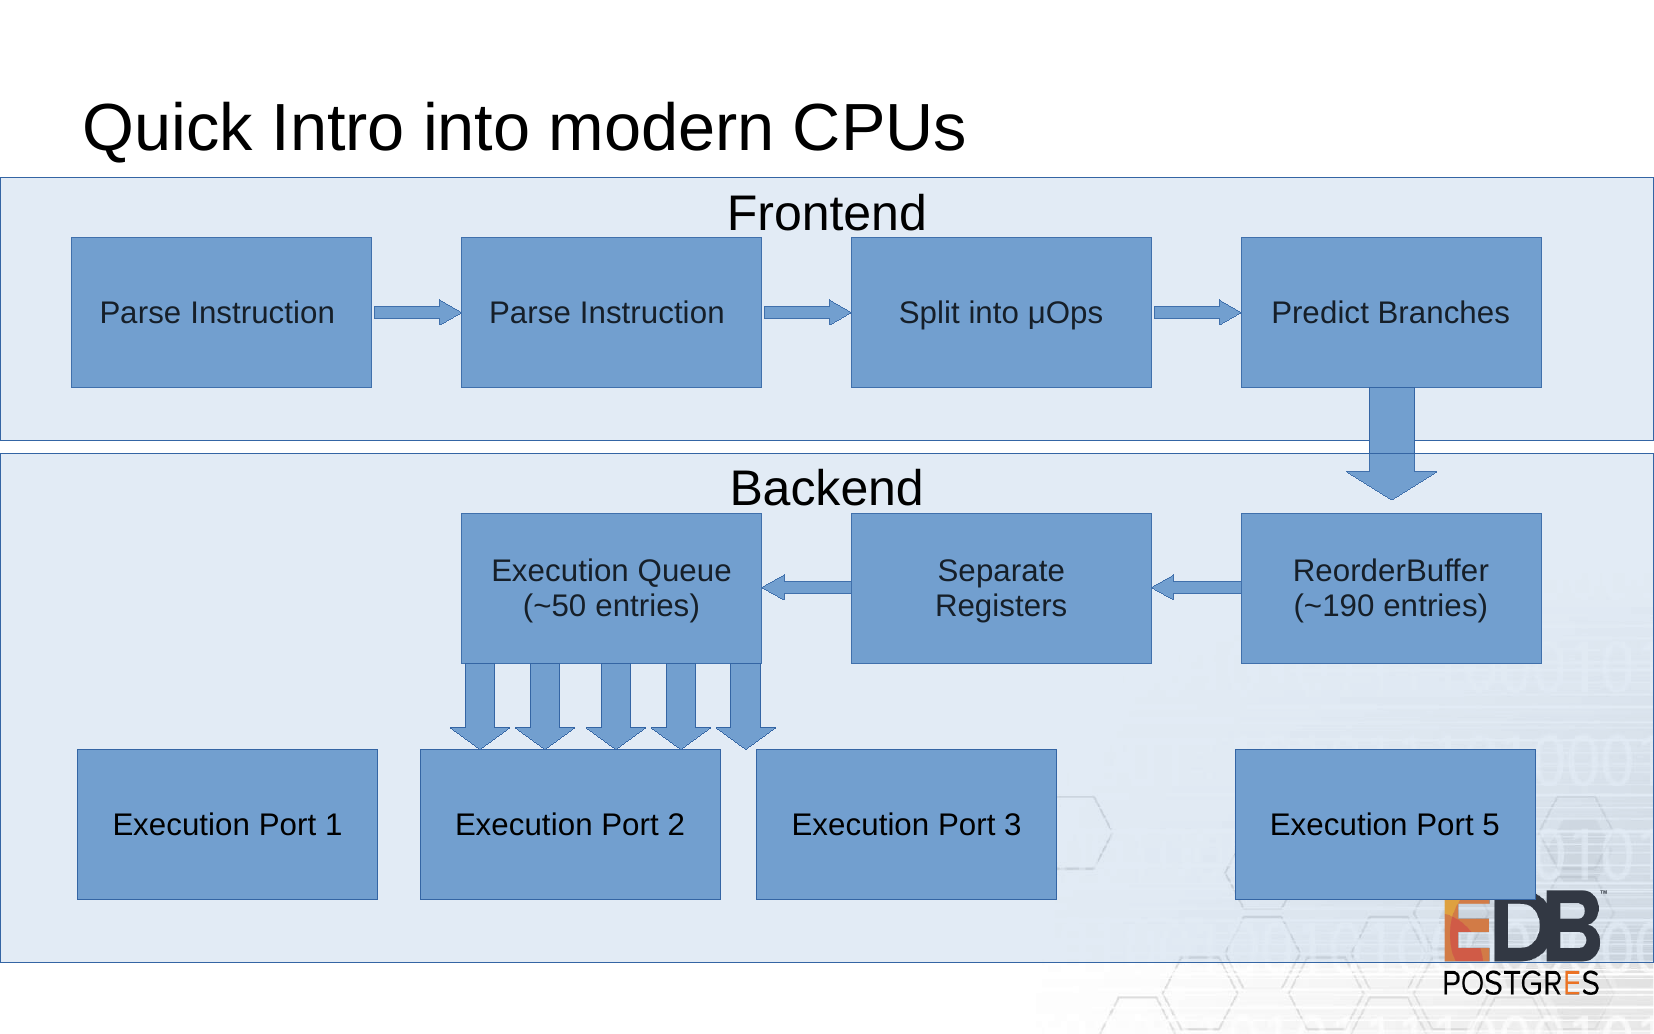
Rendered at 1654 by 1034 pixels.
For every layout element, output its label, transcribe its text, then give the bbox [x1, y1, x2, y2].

text_box Frontend [0, 177, 1654, 441]
text_box Execution Port 5 [1235, 749, 1536, 900]
picture [0, 963, 1654, 1034]
text_box Execution Port 2 [420, 749, 721, 900]
text_box [716, 663, 776, 750]
text_box [586, 663, 646, 750]
picture [0, 0, 1654, 177]
text_box [515, 663, 575, 750]
picture [1415, 441, 1654, 453]
text_box Backend [0, 453, 1654, 963]
picture [0, 441, 1369, 453]
text_box [651, 663, 711, 750]
text_box Execution Port 3 [756, 749, 1057, 900]
text_box Execution Port 1 [77, 749, 378, 900]
text_box [450, 663, 510, 750]
title Quick Intro into modern CPUs [82, 41, 1571, 177]
text_box [1369, 387, 1415, 453]
